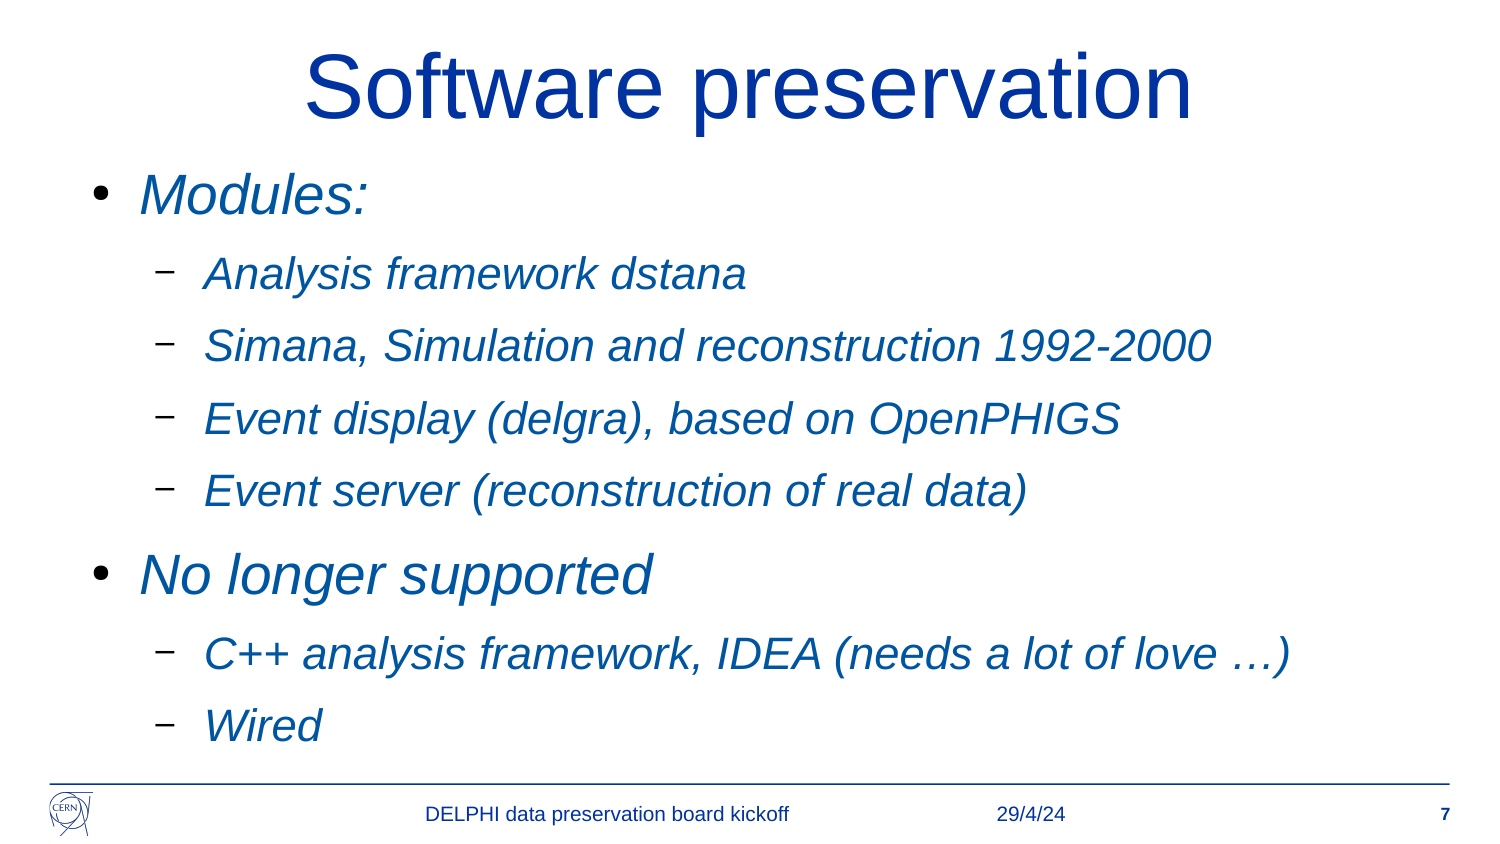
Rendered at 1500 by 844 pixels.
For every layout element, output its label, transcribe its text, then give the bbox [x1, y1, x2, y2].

list Modules: Analysis framework dstana Simana, Simulation and reconstruction 1992-2000 Event display (delgra), based on OpenPHIGS Event server (reconstruction of real data) No longer supported C++ analysis framework, IDEA (needs a lot of love …) Wired [75, 163, 1425, 756]
title Software preservation [75, 28, 1425, 145]
